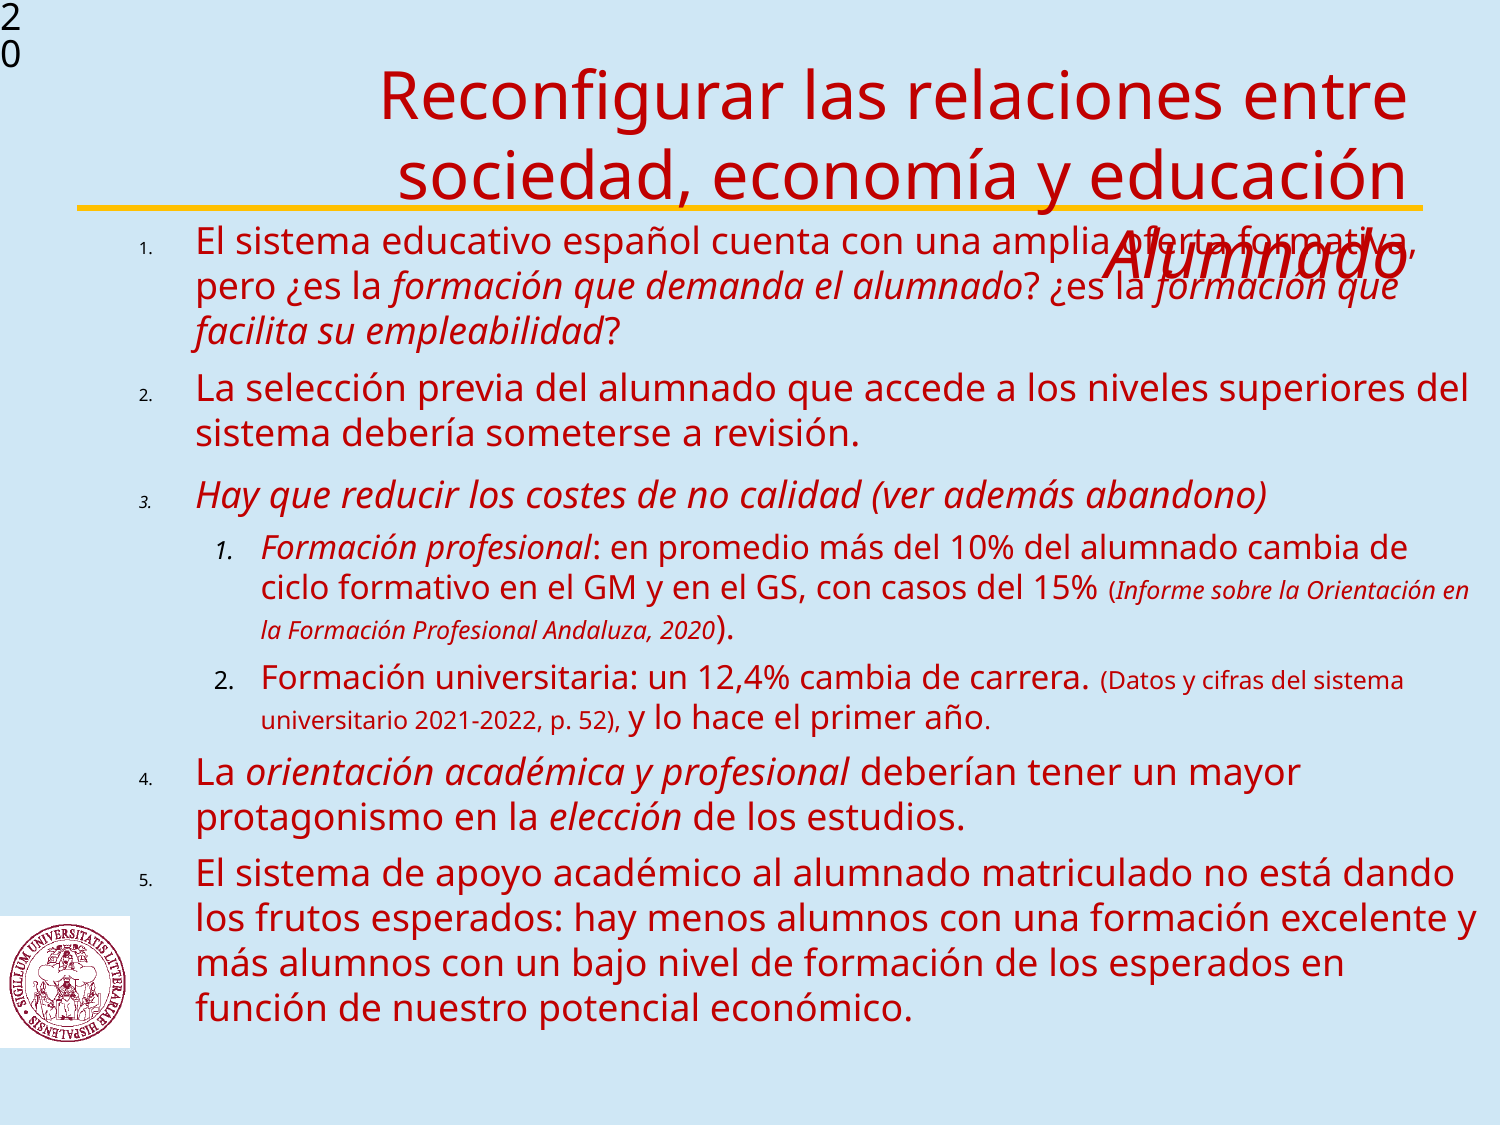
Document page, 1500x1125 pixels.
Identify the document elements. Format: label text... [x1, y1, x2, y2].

title Reconfigurar las relaciones entre sociedad, economía y educación Alumnado [75, 45, 1425, 185]
list El sistema educativo español cuenta con una amplia oferta formativa, pero ¿es la formación que demanda el alumnado? ¿es la formación que facilita su empleabilidad? La selección previa del alumnado que accede a los niveles superiores del sistema debería someterse a revisión. Hay que reducir los costes de no calidad (ver además abandono) Formación profesional: en promedio más del 10% del alumnado cambia de ciclo formativo en el GM y en el GS, con casos del 15% (Informe sobre la Orientación en la Formación Profesional Andaluza, 2020). Formación universitaria: un 12,4% cambia de carrera. (Datos y cifras del sistema universitario 2021-2022, p. 52), y lo hace el primer año. La orientación académica y profesional deberían tener un mayor protagonismo en la elección de los estudios. El sistema de apoyo académico al alumnado matriculado no está dando los frutos esperados: hay menos alumnos con una formación excelente y más alumnos con un bajo nivel de formación de los esperados en función de nuestro potencial económico. [123, 209, 1500, 1103]
picture [0, 916, 123, 1048]
